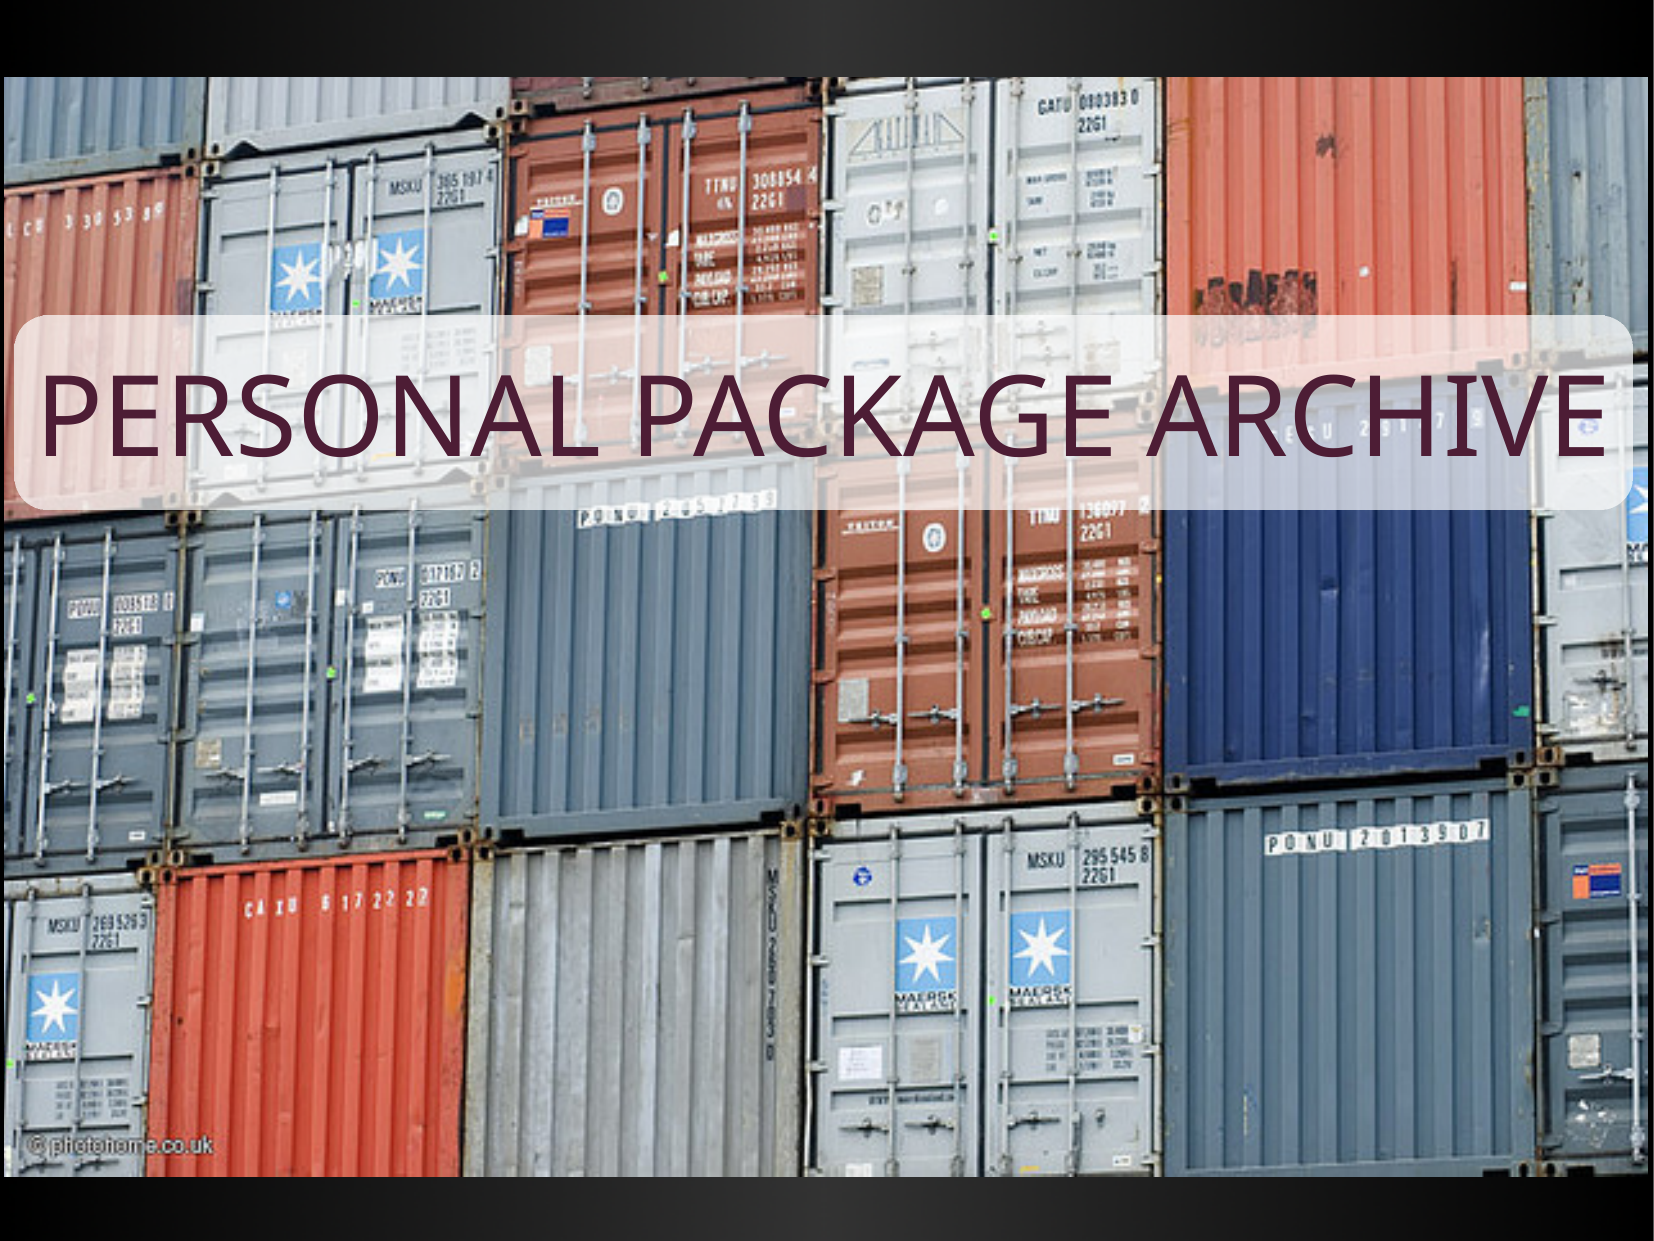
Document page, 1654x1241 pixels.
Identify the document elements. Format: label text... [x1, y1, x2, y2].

text_box PERSONAL PACKAGE ARCHIVE [14, 315, 1633, 510]
picture [0, 0, 1654, 1241]
